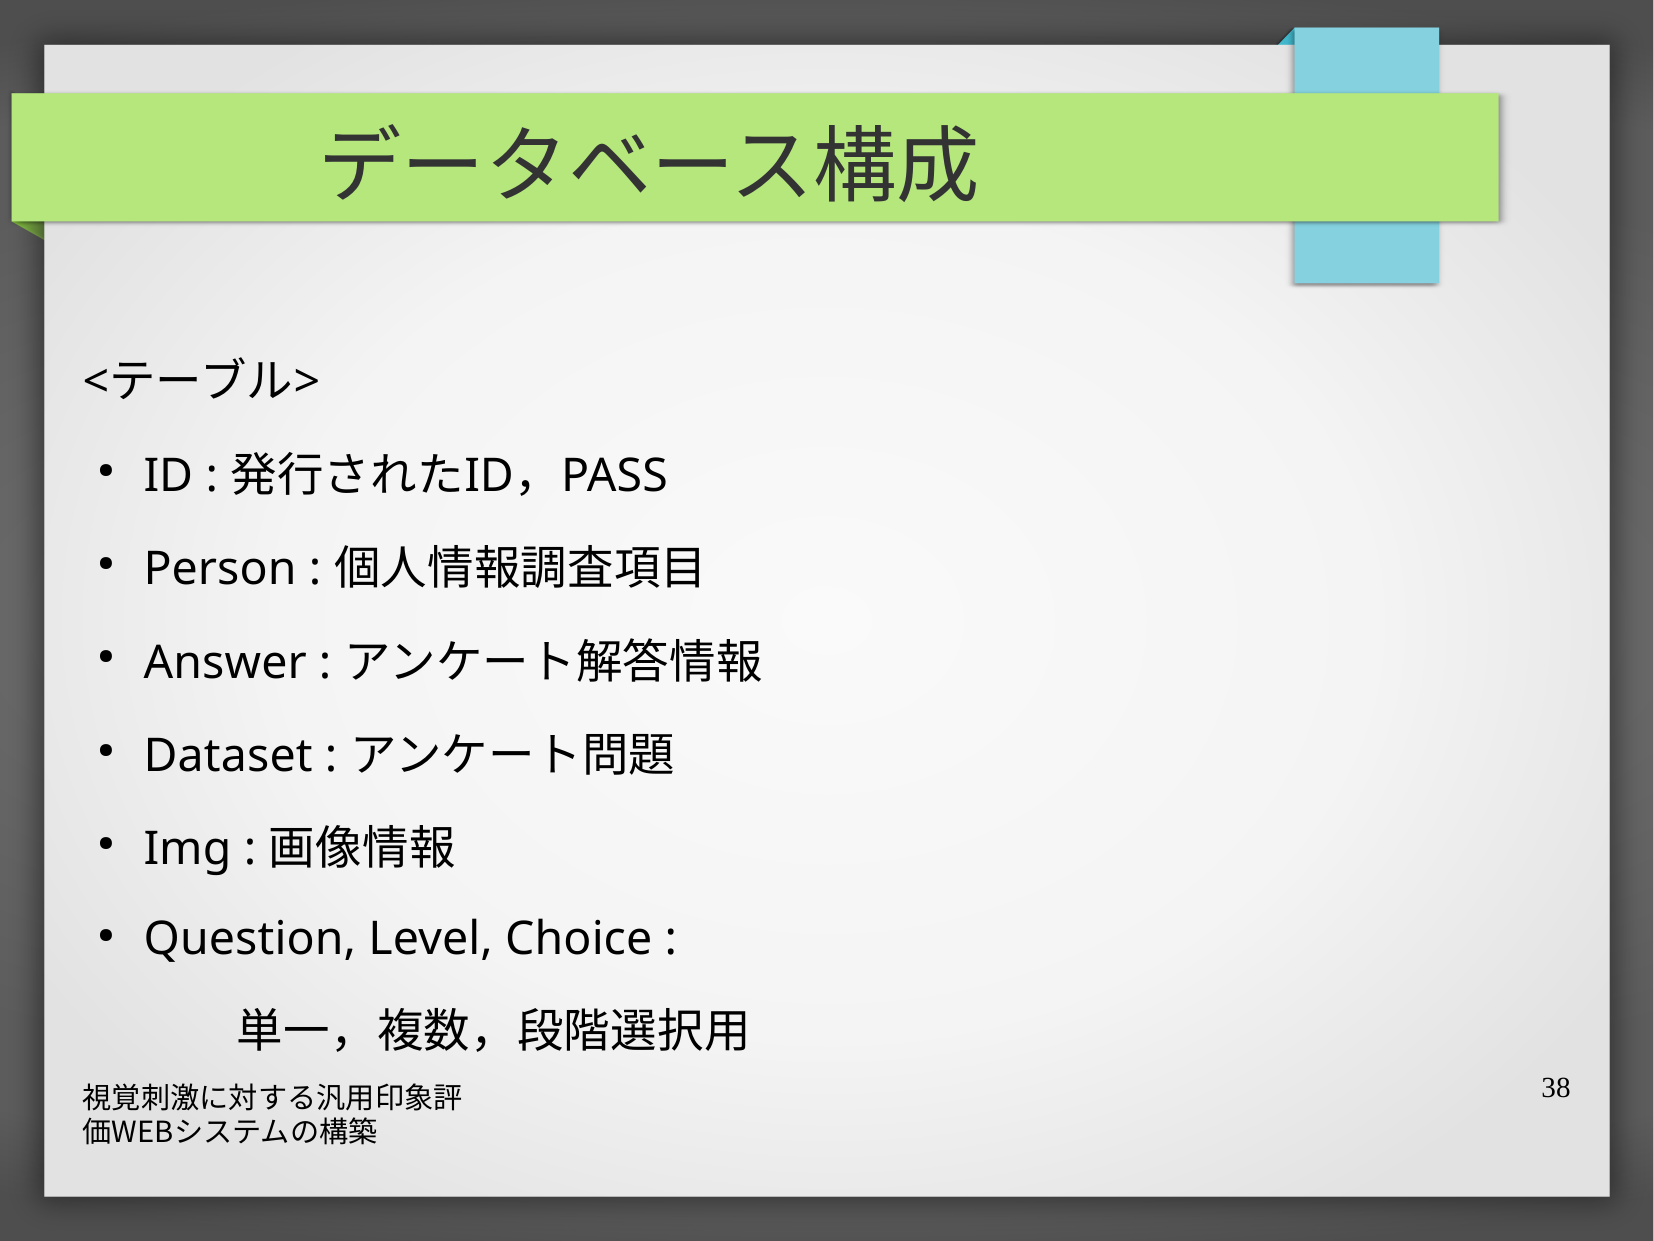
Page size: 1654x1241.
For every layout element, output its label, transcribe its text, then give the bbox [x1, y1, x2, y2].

picture [0, 0, 1654, 1241]
title データベース構成 [70, 106, 1229, 213]
list <テーブル> ID : 発行されたID，PASS Person : 個人情報調査項目 Answer : アンケート解答情報 Dataset : アンケート問題 Img : 画像情報 Question, Level, Choice : 単一，複数，段階選択用 [82, 343, 1538, 1063]
